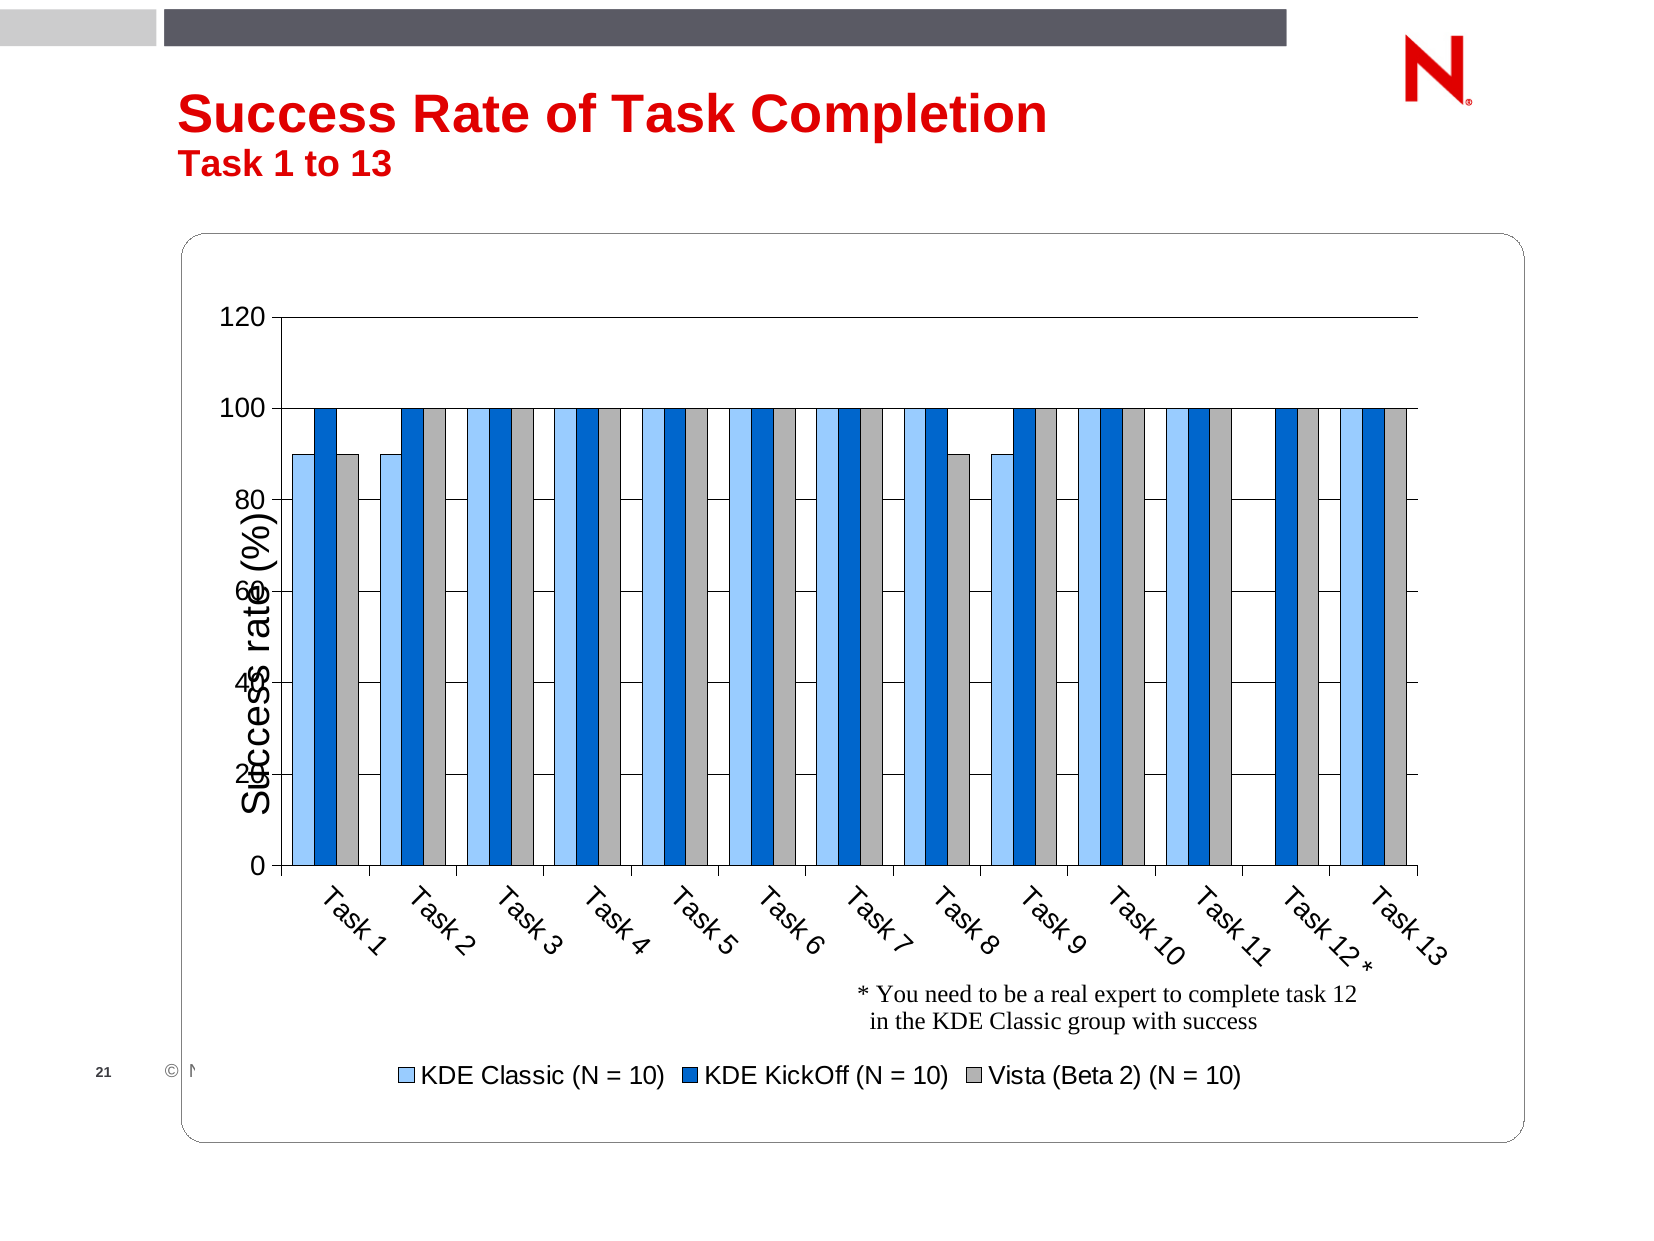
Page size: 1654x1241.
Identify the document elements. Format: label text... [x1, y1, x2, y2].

text_box * You need to be a real expert to complete task 12 in the KDE Classic group with success [857, 979, 1406, 1042]
title Success Rate of Task Completion Task 1 to 13 [177, 46, 1525, 226]
picture [1403, 32, 1473, 46]
chart [195, 249, 1497, 1118]
